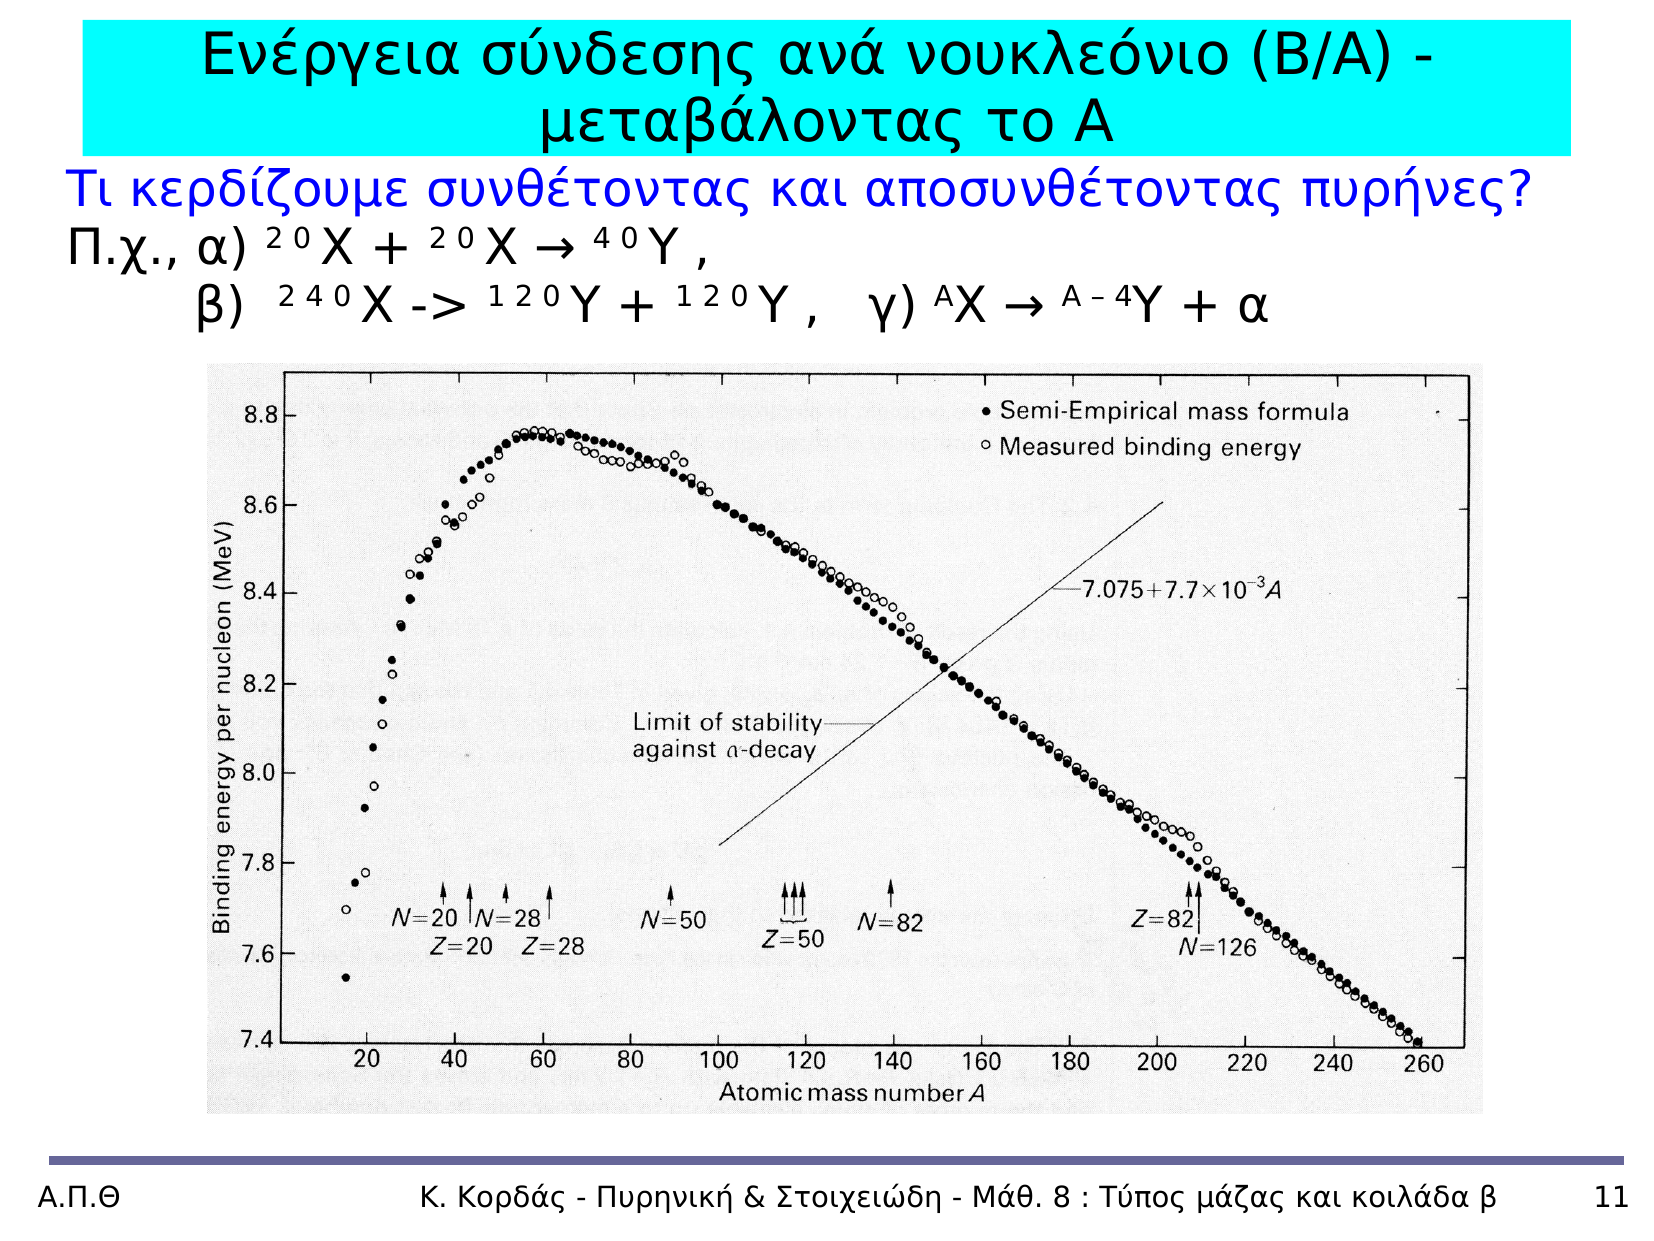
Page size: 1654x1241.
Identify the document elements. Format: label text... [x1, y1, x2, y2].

text_box Τι κερδίζουμε συνθέτοντας και αποσυνθέτοντας πυρήνες? Π.χ., α) 2 0 Χ + 2 0 Χ → 4 0 Υ , β) 2 4 0 Χ -> 1 2 0 Υ + 1 2 0 Υ , γ) ΑΧ → Α – 4Υ + α [51, 152, 1551, 346]
title Ενέργεια σύνδεσης ανά νουκλεόνιο (Β/Α) - μεταβάλοντας το Α [82, 19, 1571, 157]
picture [207, 363, 1483, 1114]
